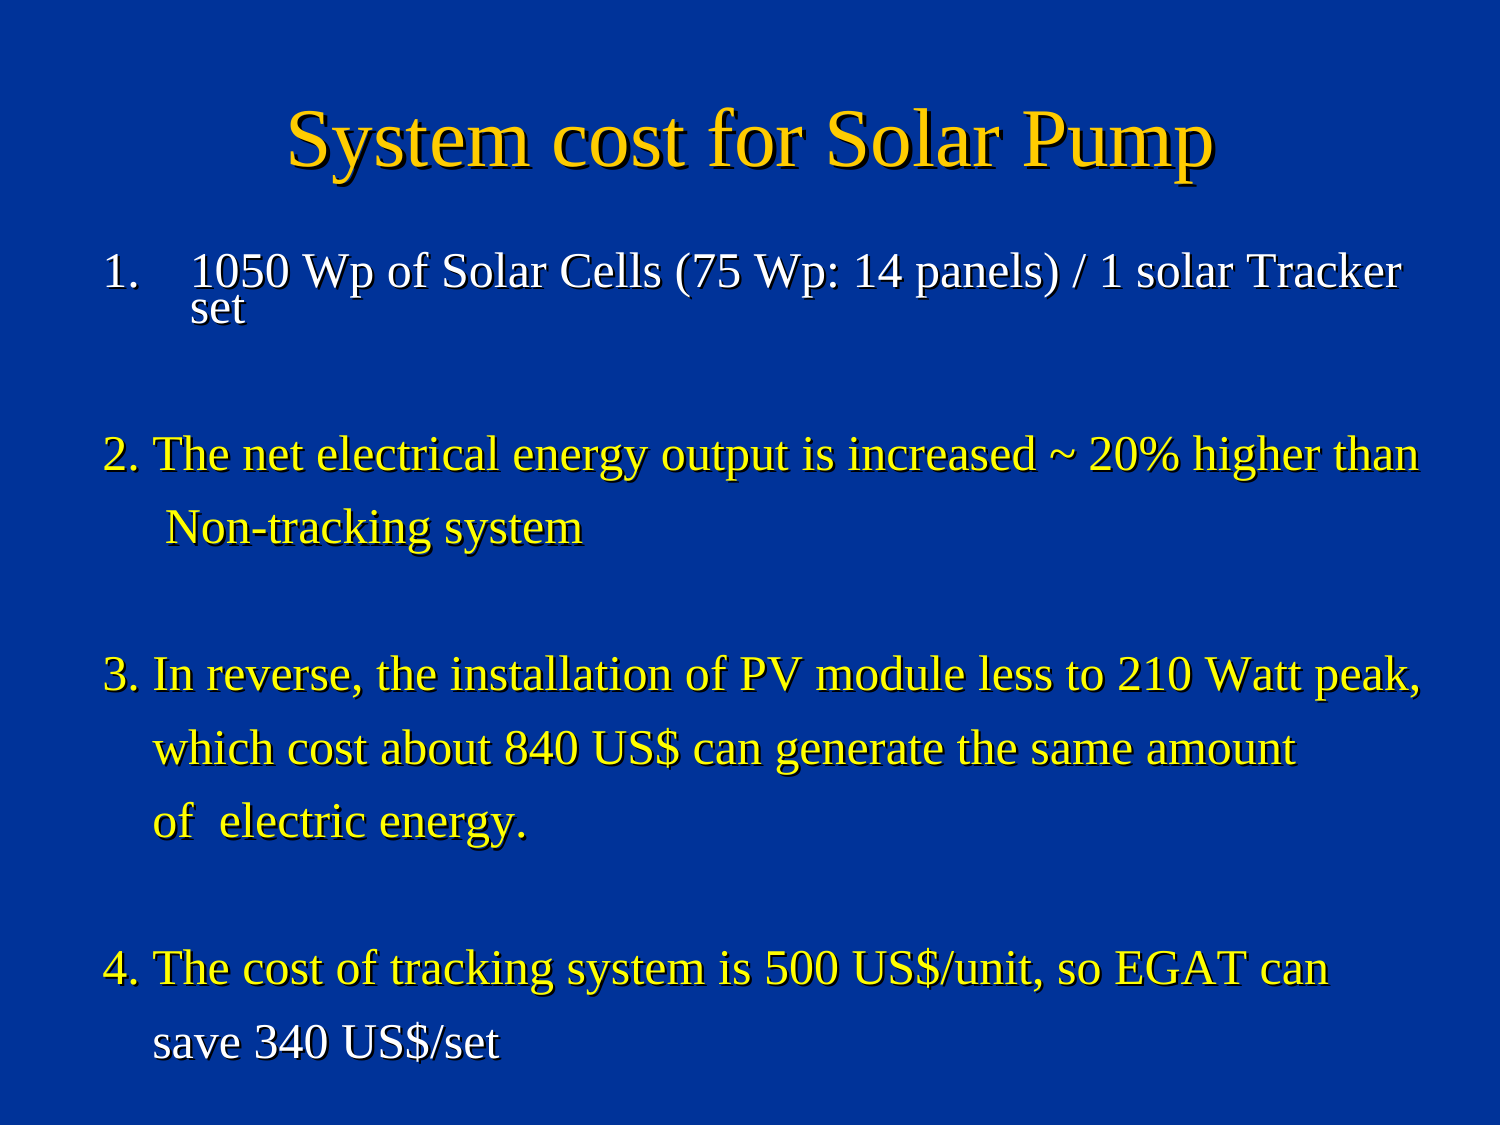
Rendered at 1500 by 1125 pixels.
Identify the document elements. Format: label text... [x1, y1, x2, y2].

text_box 1050 Wp of Solar Cells (75 Wp: 14 panels) / 1 solar Tracker set 2. The net electrical energy output is increased ~ 20% higher than Non-tracking system 3. In reverse, the installation of PV module less to 210 Watt peak, which cost about 840 US$ can generate the same amount of electric energy. 4. The cost of tracking system is 500 US$/unit, so EGAT can save 340 US$/set [87, 250, 1450, 1074]
text_box System cost for Solar Pump [243, 75, 1259, 191]
